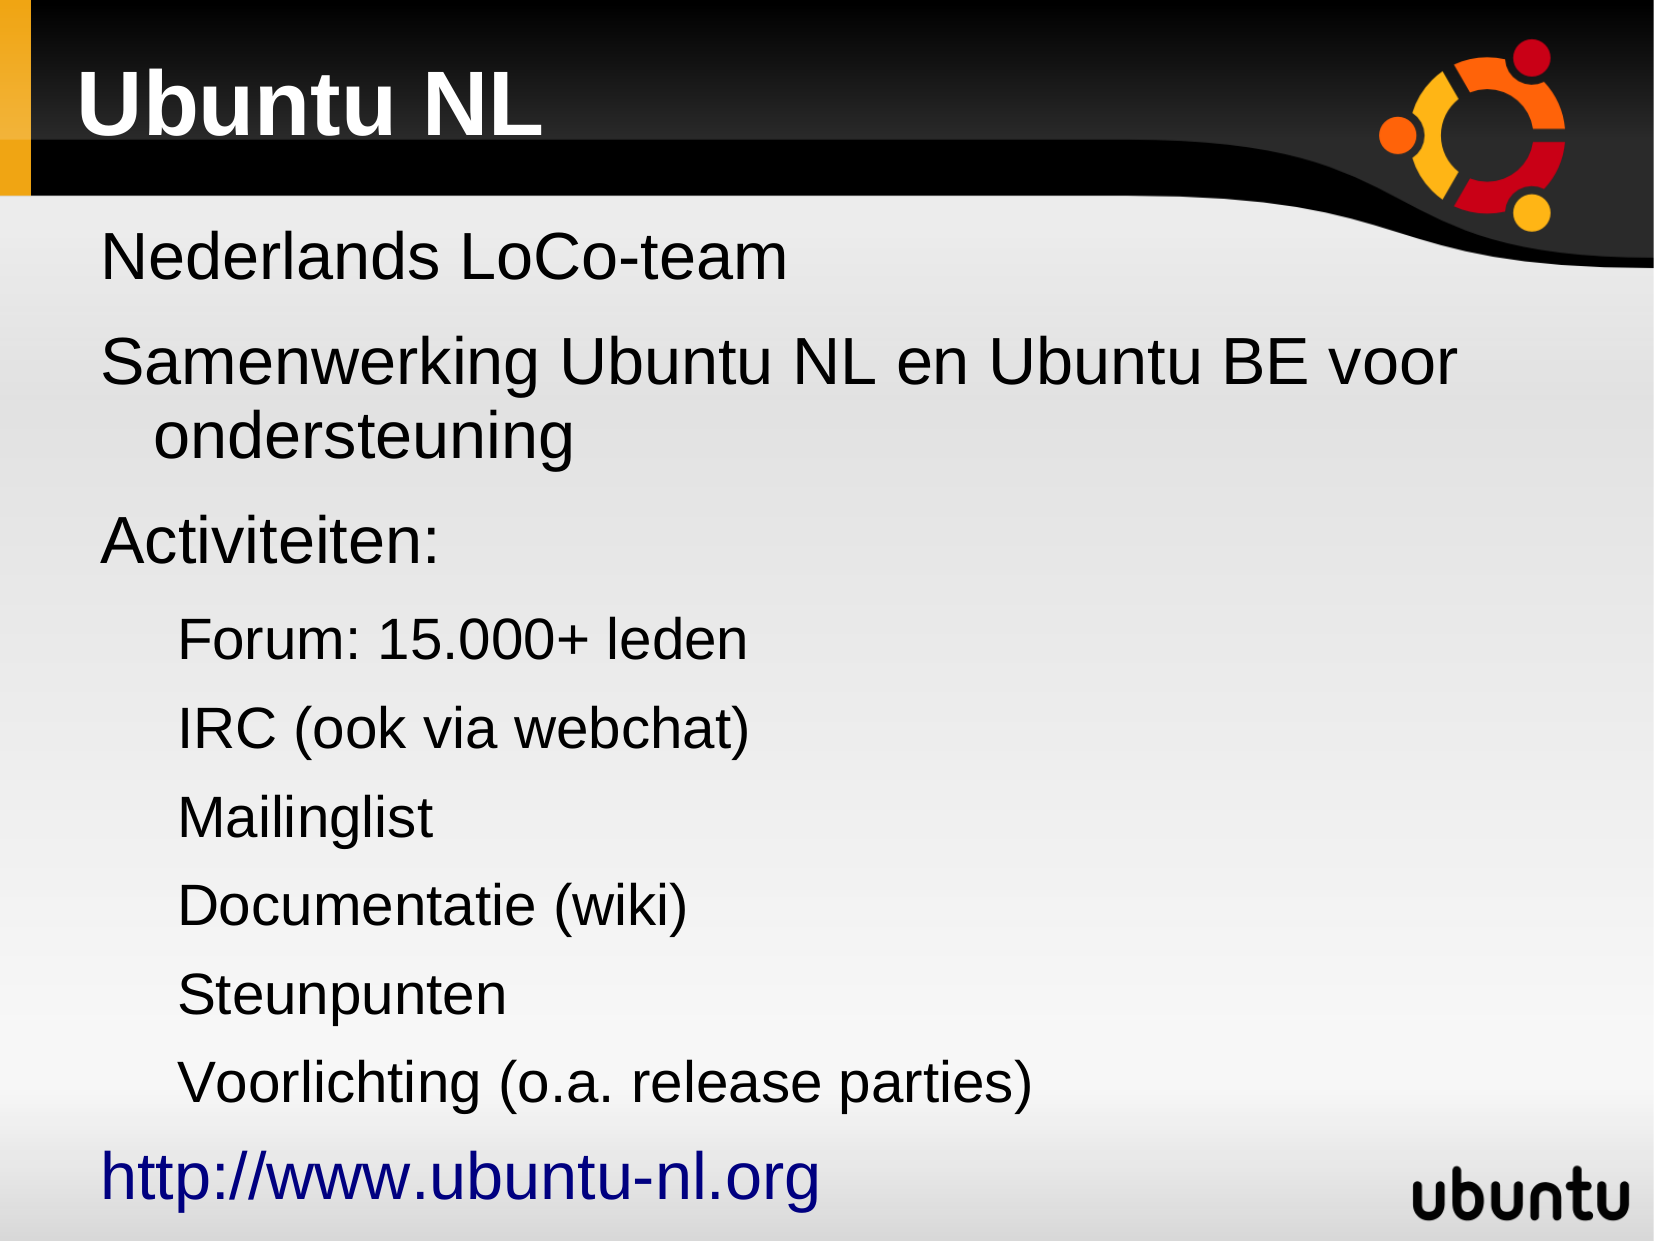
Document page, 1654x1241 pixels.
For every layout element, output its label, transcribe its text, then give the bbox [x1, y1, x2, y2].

title Ubuntu NL [76, 7, 1565, 200]
picture [0, 0, 1654, 1241]
list Nederlands LoCo-team Samenwerking Ubuntu NL en Ubuntu BE voor ondersteuning Activiteiten: Forum: 15.000+ leden IRC (ook via webchat) Mailinglist Documentatie (wiki) Steunpunten Voorlichting (o.a. release parties) http://www.ubuntu-nl.org [82, 219, 1571, 1214]
